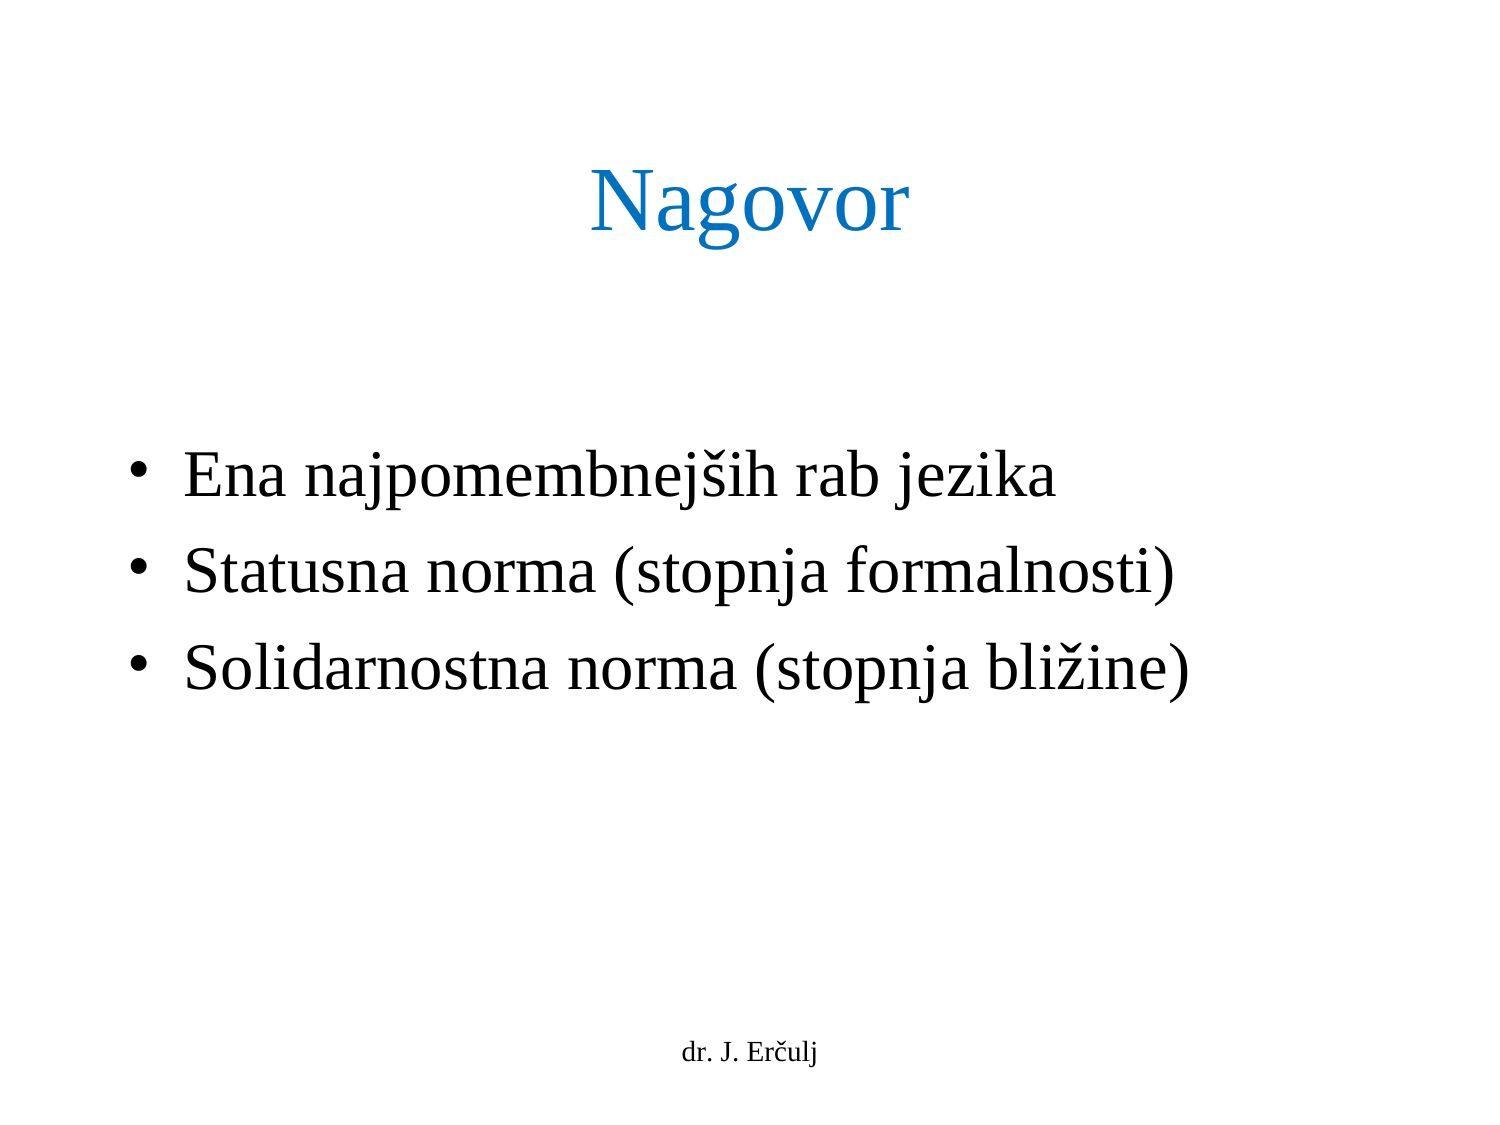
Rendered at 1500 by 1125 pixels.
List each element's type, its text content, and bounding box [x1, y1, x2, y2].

list Ena najpomembnejših rab jezika Statusna norma (stopnja formalnosti) Solidarnostna norma (stopnja bližine) [112, 324, 1388, 1001]
title Nagovor [112, 99, 1388, 288]
text_box dr. J. Erčulj [512, 1025, 988, 1101]
